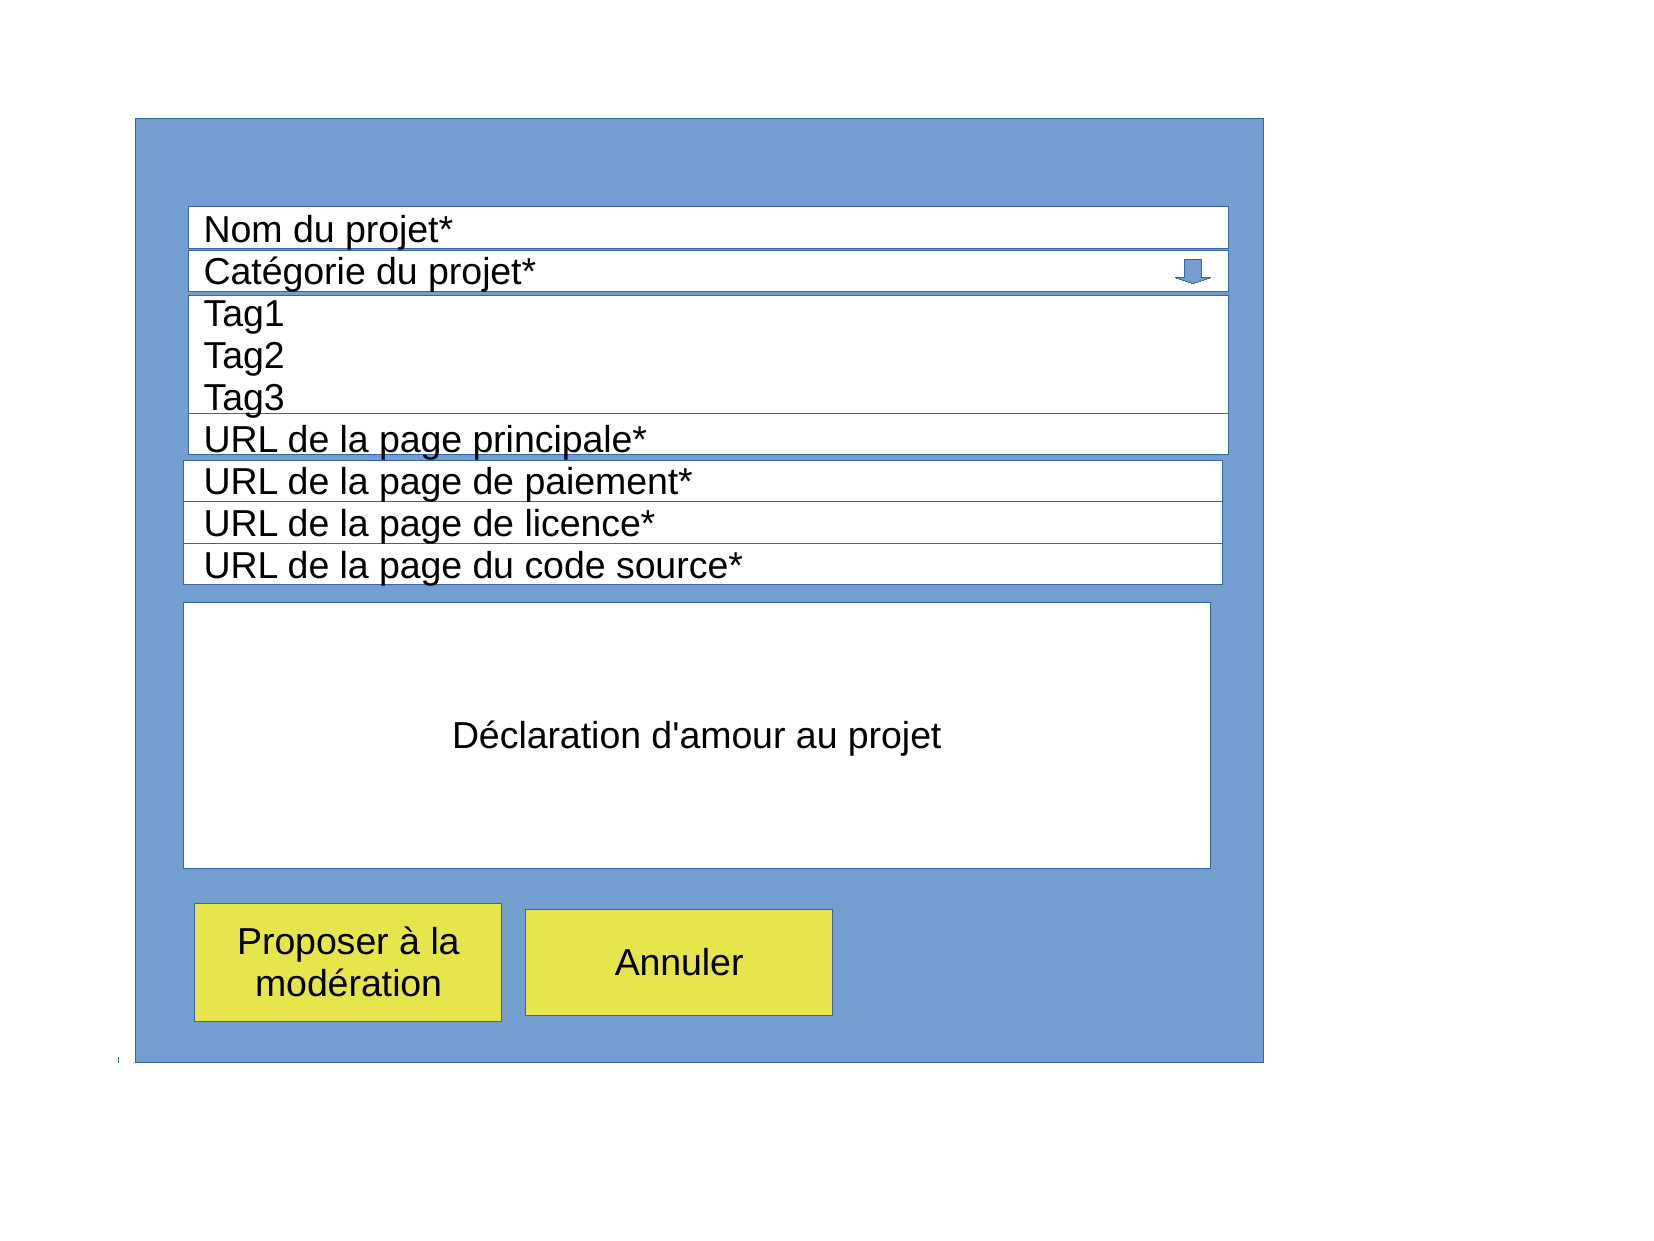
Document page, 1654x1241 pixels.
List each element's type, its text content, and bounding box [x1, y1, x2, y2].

text_box Déclaration d'amour au projet [183, 602, 1211, 869]
text_box Annuler [525, 909, 833, 1016]
text_box Proposer à la modération [194, 903, 502, 1022]
text_box [135, 118, 1264, 1063]
text_box Nom du projet* Catégorie du projet* Tag1 Tag2 Tag3 URL de la page principale* URL de la page de paiement* URL de la page de licence* URL de la page du code source* [188, 200, 969, 602]
